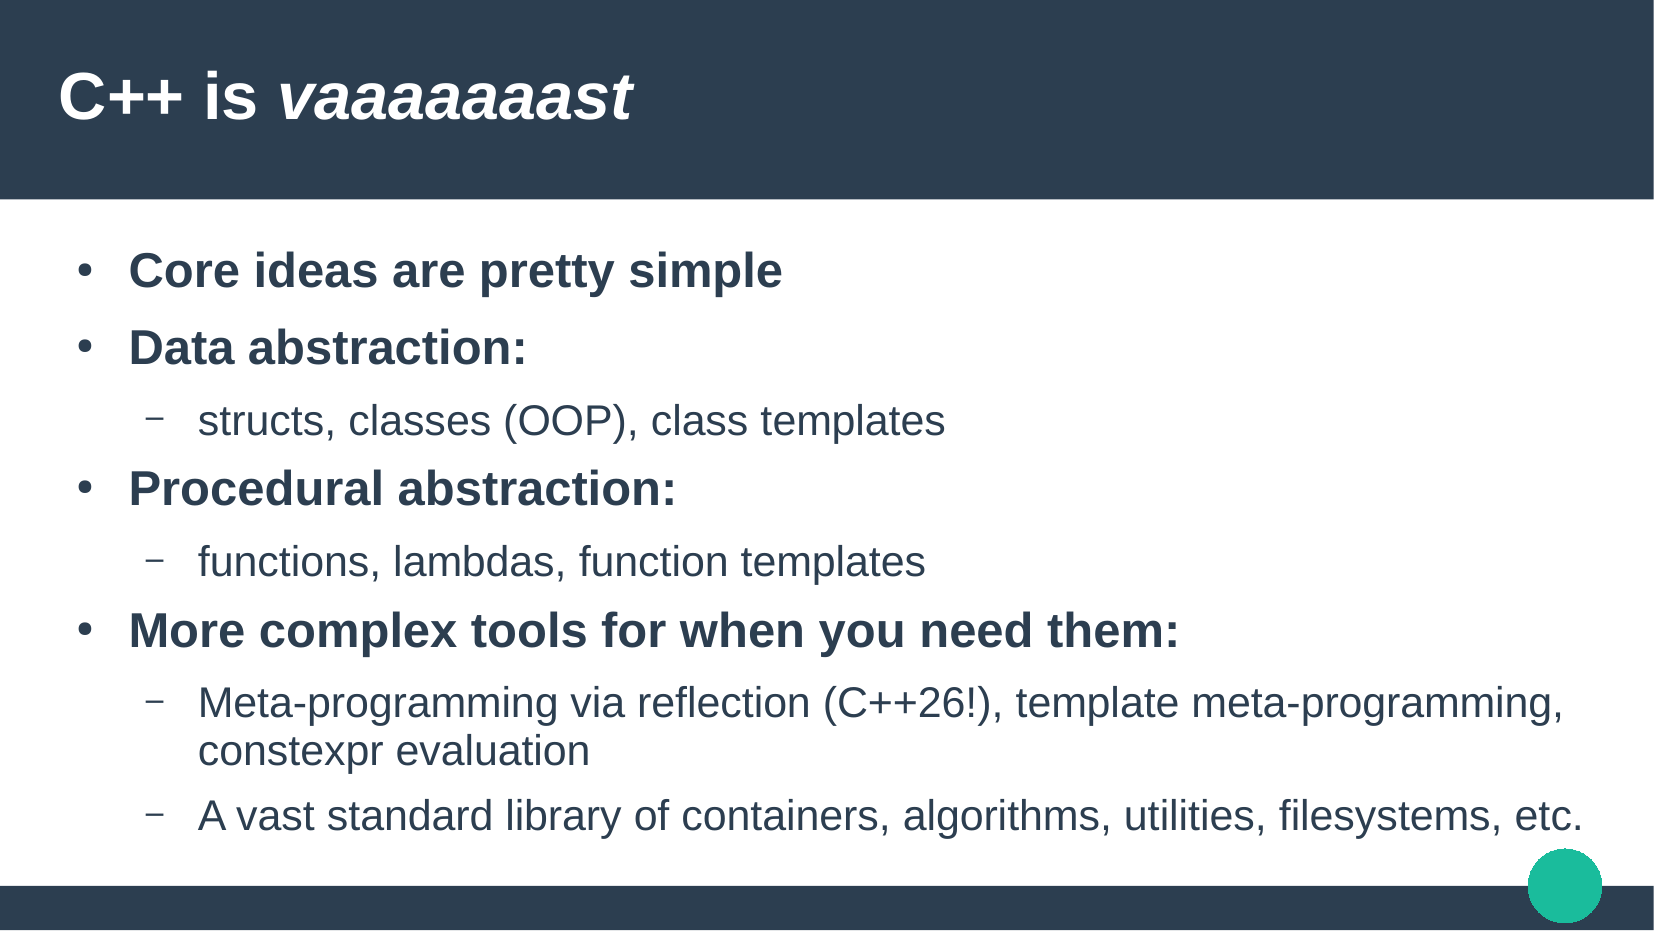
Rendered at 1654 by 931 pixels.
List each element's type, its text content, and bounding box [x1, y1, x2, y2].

title C++ is vaaaaaaast [59, 37, 1595, 155]
list Core ideas are pretty simple Data abstraction: structs, classes (OOP), class templates Procedural abstraction: functions, lambdas, function templates More complex tools for when you need them: Meta-programming via reflection (C++26!), template meta-programming, constexpr evaluation A vast standard library of containers, algorithms, utilities, filesystems, etc. [59, 243, 1595, 864]
